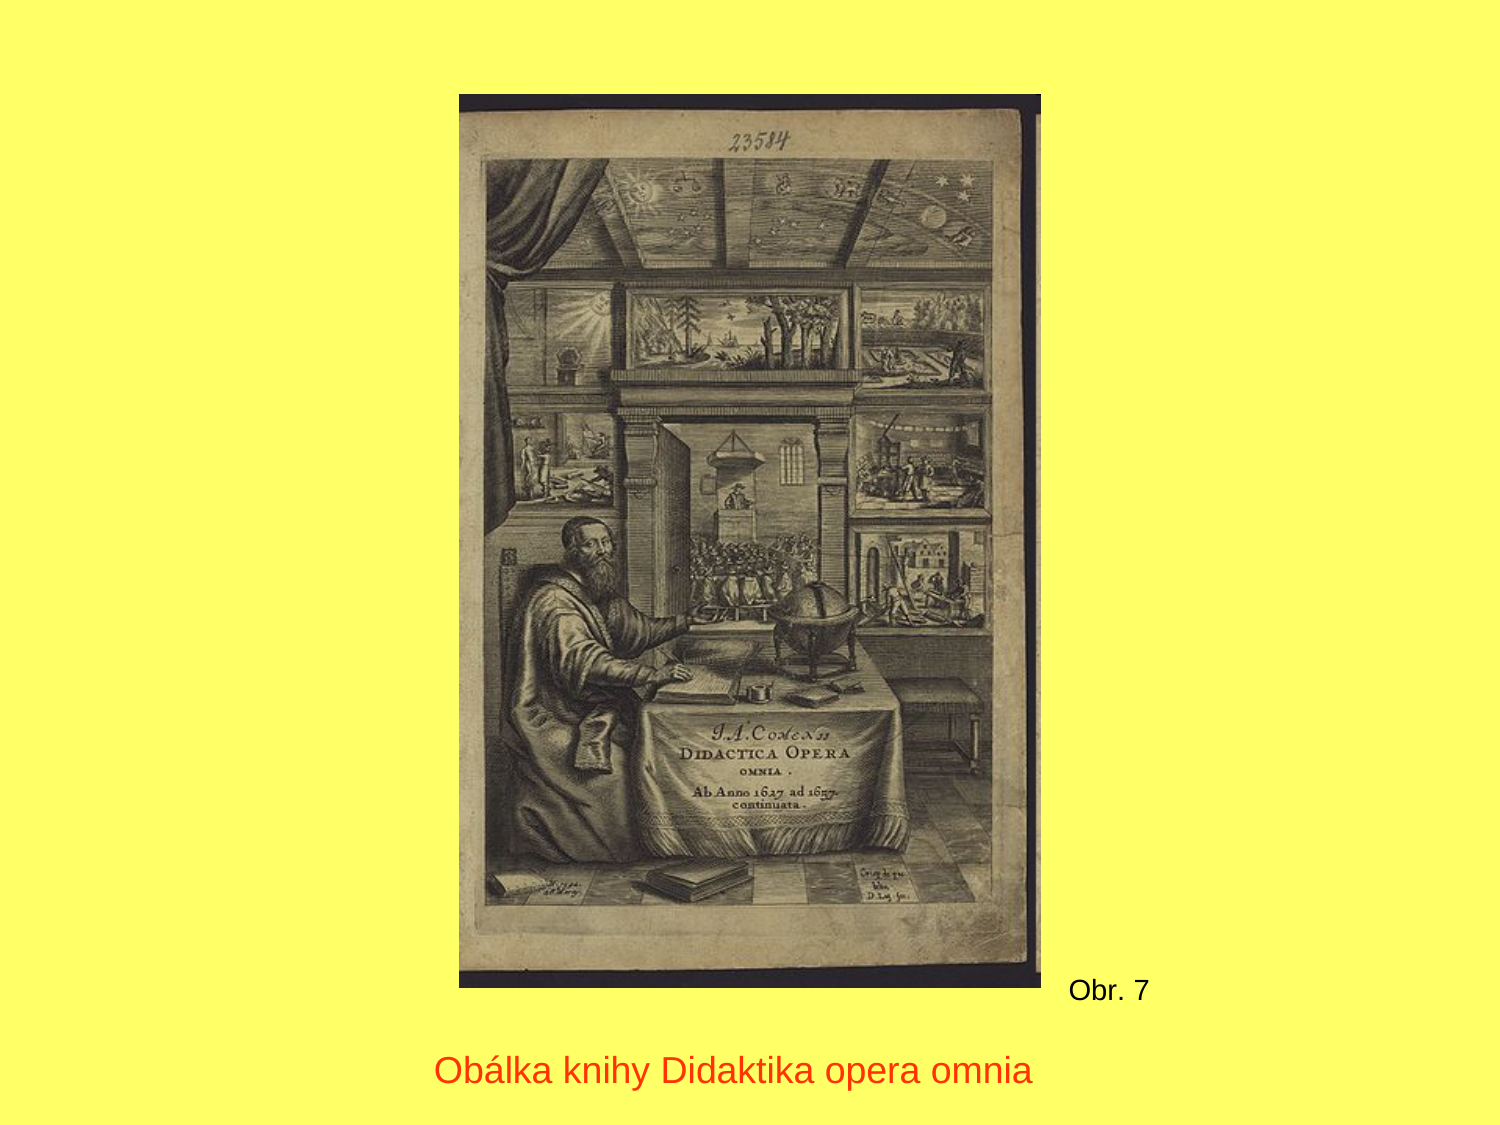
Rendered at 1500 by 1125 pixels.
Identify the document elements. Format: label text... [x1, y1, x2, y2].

picture [459, 94, 1041, 988]
text_box Obr. 7 [1053, 963, 1165, 1015]
text_box Obálka knihy Didaktika opera omnia [419, 1038, 1140, 1099]
